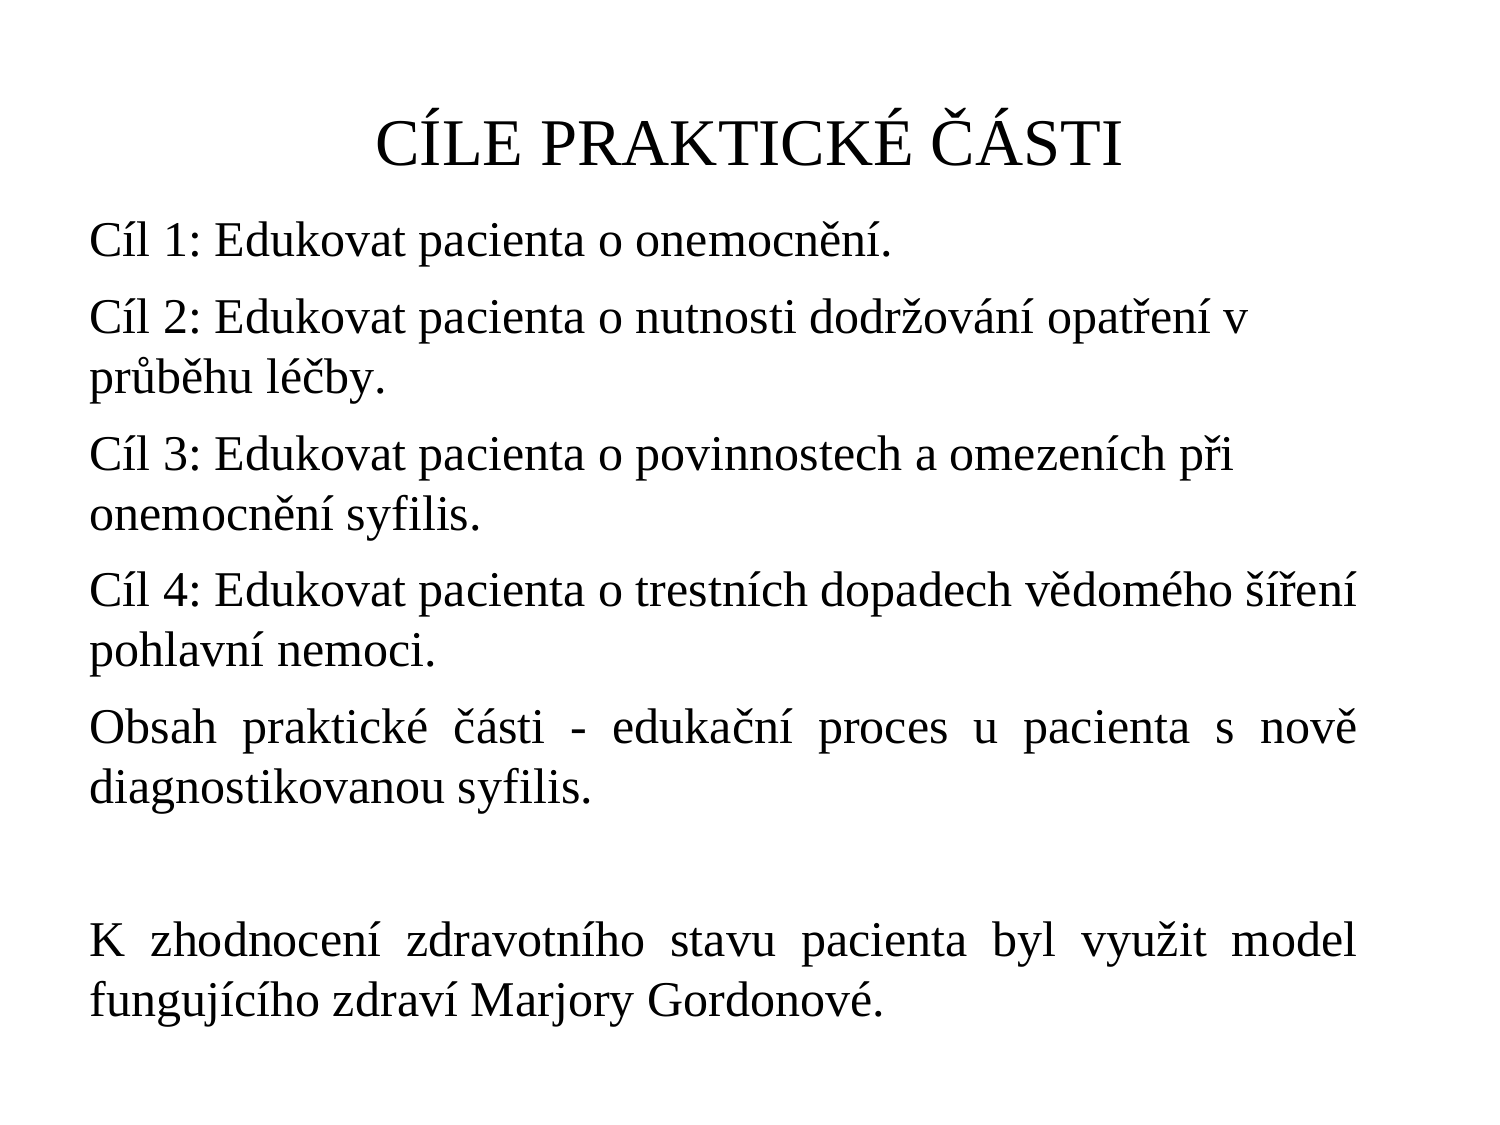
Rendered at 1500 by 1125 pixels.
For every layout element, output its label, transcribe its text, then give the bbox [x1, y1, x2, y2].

title CÍLE PRAKTICKÉ ČÁSTI [75, 45, 1426, 199]
list Cíl 1: Edukovat pacienta o onemocnění. Cíl 2: Edukovat pacienta o nutnosti dodržování opatření v průběhu léčby. Cíl 3: Edukovat pacienta o povinnostech a omezeních při onemocnění syfilis. Cíl 4: Edukovat pacienta o trestních dopadech vědomého šíření pohlavní nemoci. Obsah praktické části - edukační proces u pacienta s nově diagnostikovanou syfilis. K zhodnocení zdravotního stavu pacienta byl využit model fungujícího zdraví Marjory Gordonové. [75, 199, 1426, 1125]
